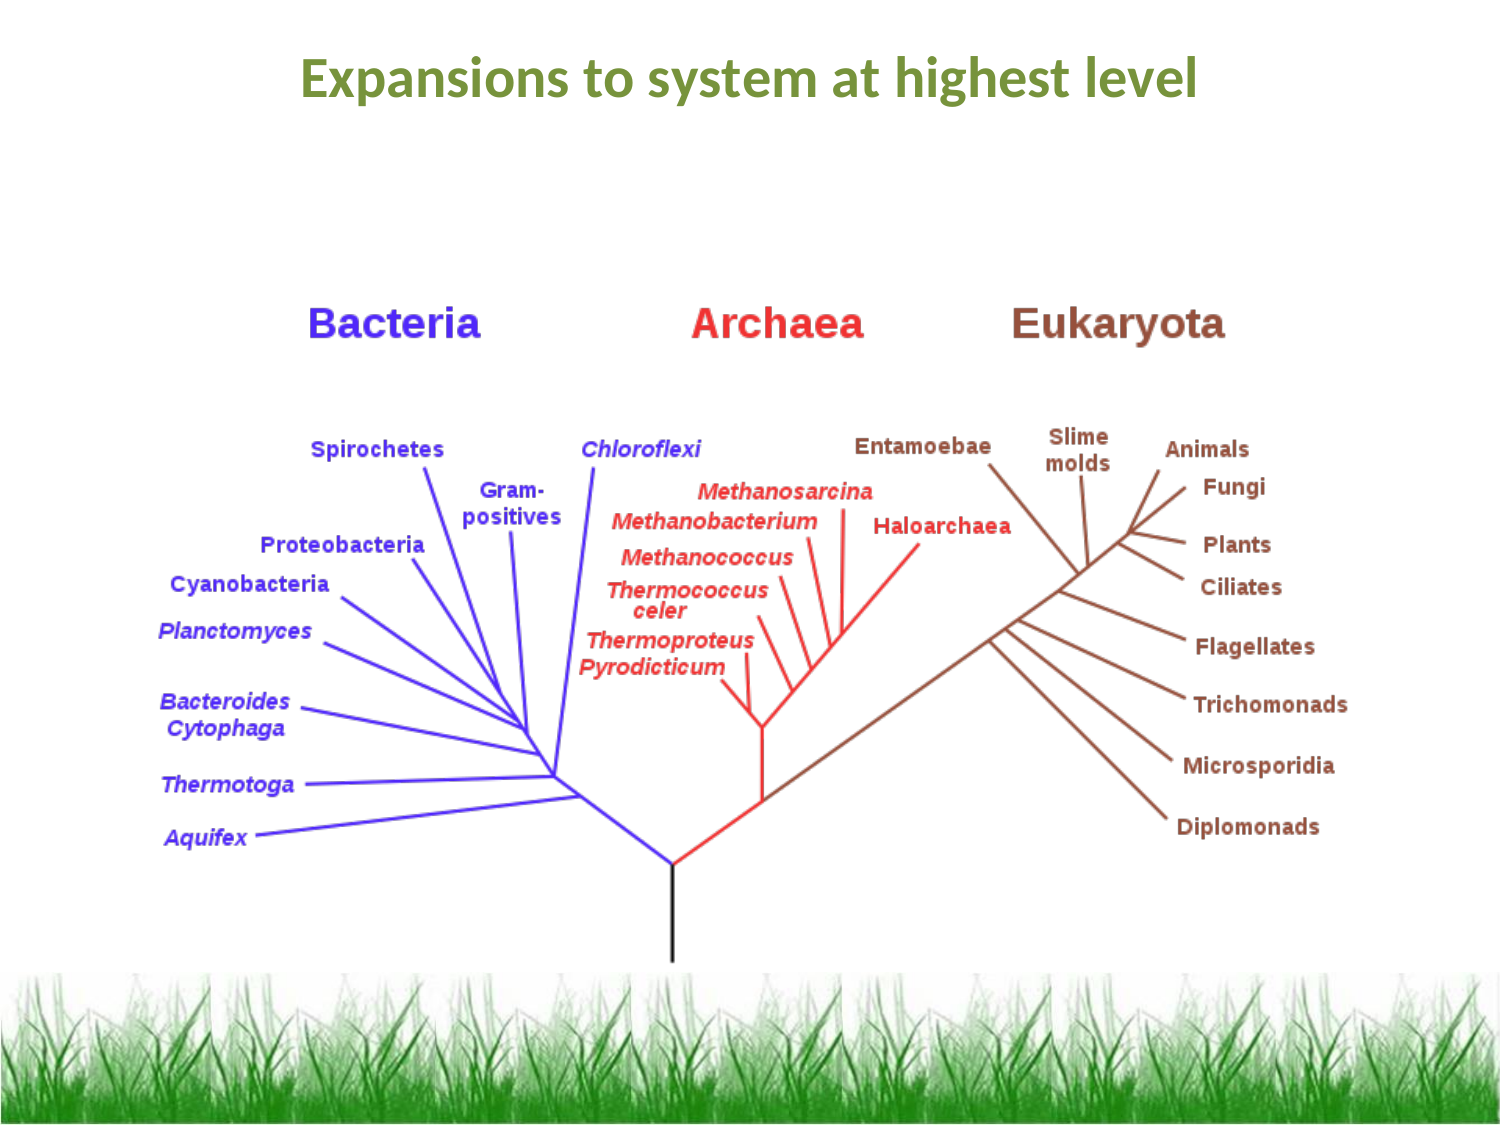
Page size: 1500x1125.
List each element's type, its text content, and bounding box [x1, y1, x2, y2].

title Expansions to system at highest level [75, 0, 1425, 150]
picture [0, 299, 1500, 1125]
